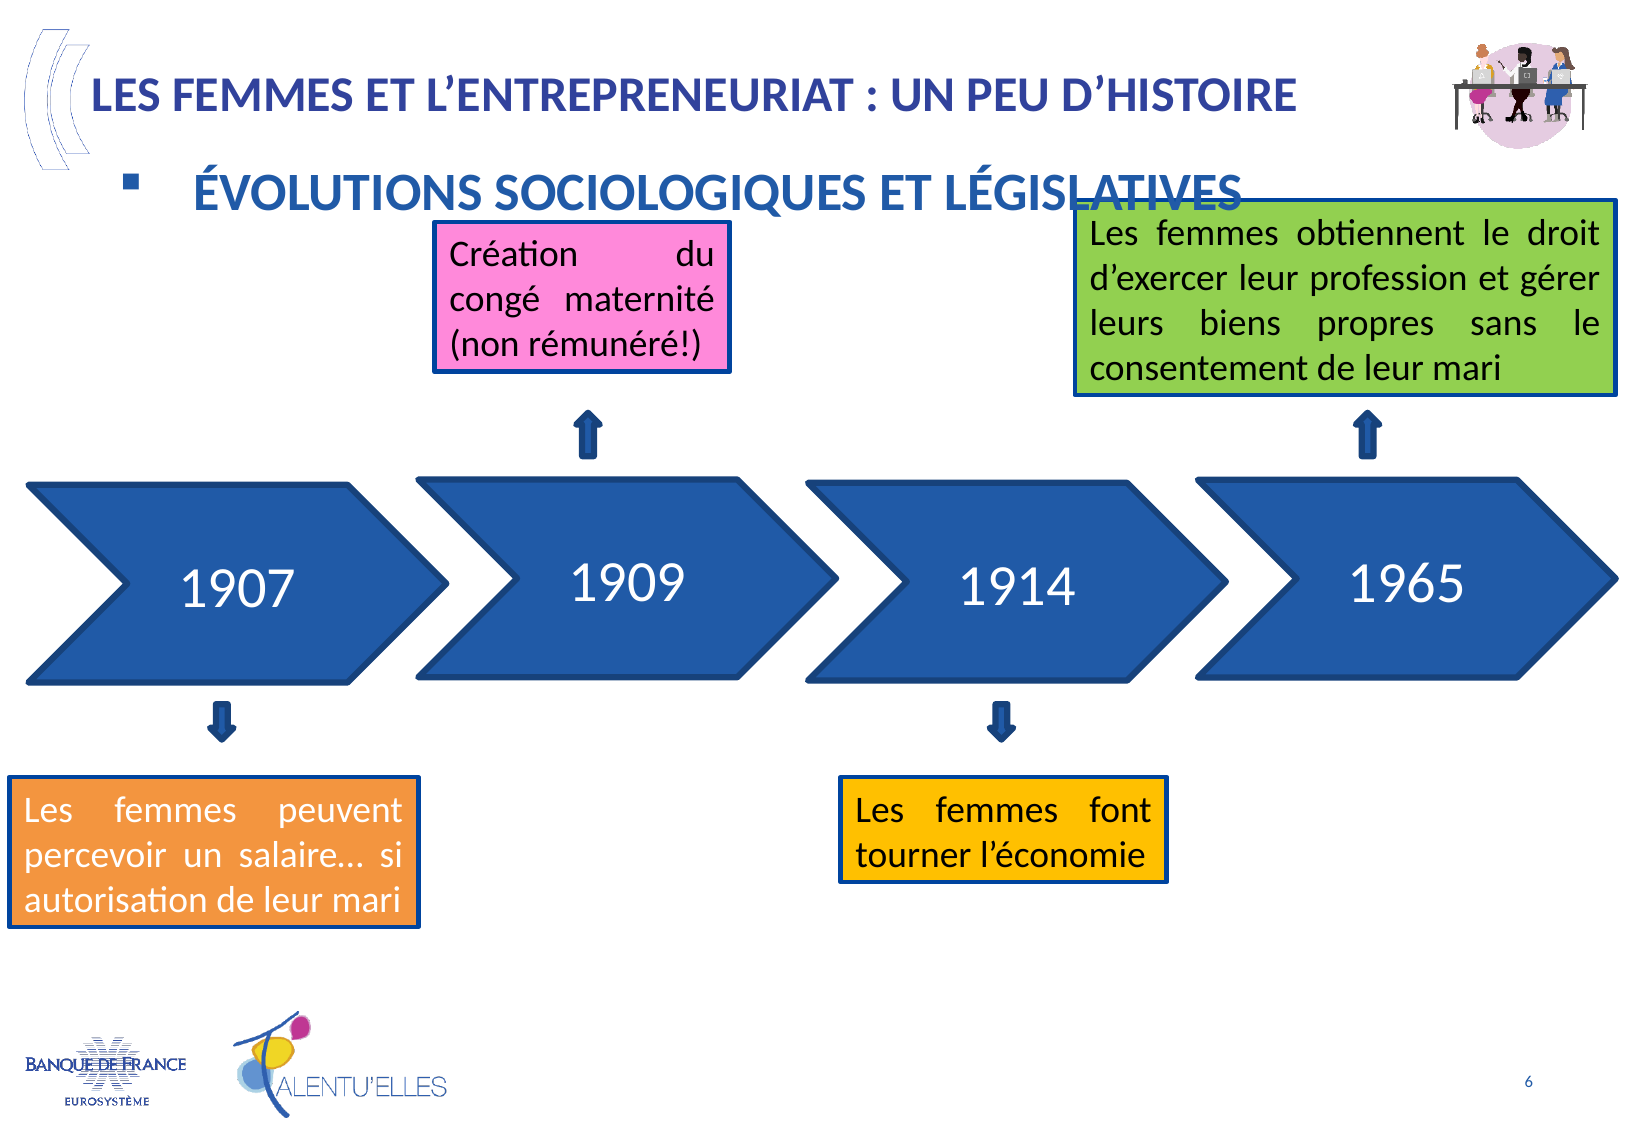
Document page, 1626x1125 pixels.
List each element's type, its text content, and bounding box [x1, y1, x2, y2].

text_box [210, 704, 234, 740]
picture [0, 0, 103, 208]
slide_number <numéro> [1452, 1062, 1549, 1123]
text_box Les femmes font tourner l’économie [840, 777, 1167, 882]
text_box Évolutions sociologiques et législatives [103, 148, 1344, 229]
picture [233, 1011, 447, 1118]
text_box 1914 [807, 482, 1226, 681]
text_box Les femmes obtiennent le droit d’exercer leur profession et gérer leurs biens propres sans le consentement de leur mari [1074, 200, 1616, 395]
text_box Les femmes peuvent percevoir un salaire… si autorisation de leur mari [9, 777, 419, 927]
text_box [989, 704, 1014, 740]
title Les Femmes et l’entrepreneuriat : un peu d’HISTOIRE [76, 0, 1540, 186]
text_box [576, 412, 600, 457]
text_box 1965 [1197, 479, 1616, 678]
text_box Création du congé maternité (non rémunéré!) [434, 229, 730, 372]
picture [25, 1035, 186, 1106]
picture [1439, 17, 1602, 195]
text_box 1907 [28, 484, 447, 683]
text_box 1909 [418, 479, 837, 678]
text_box [1355, 412, 1380, 457]
